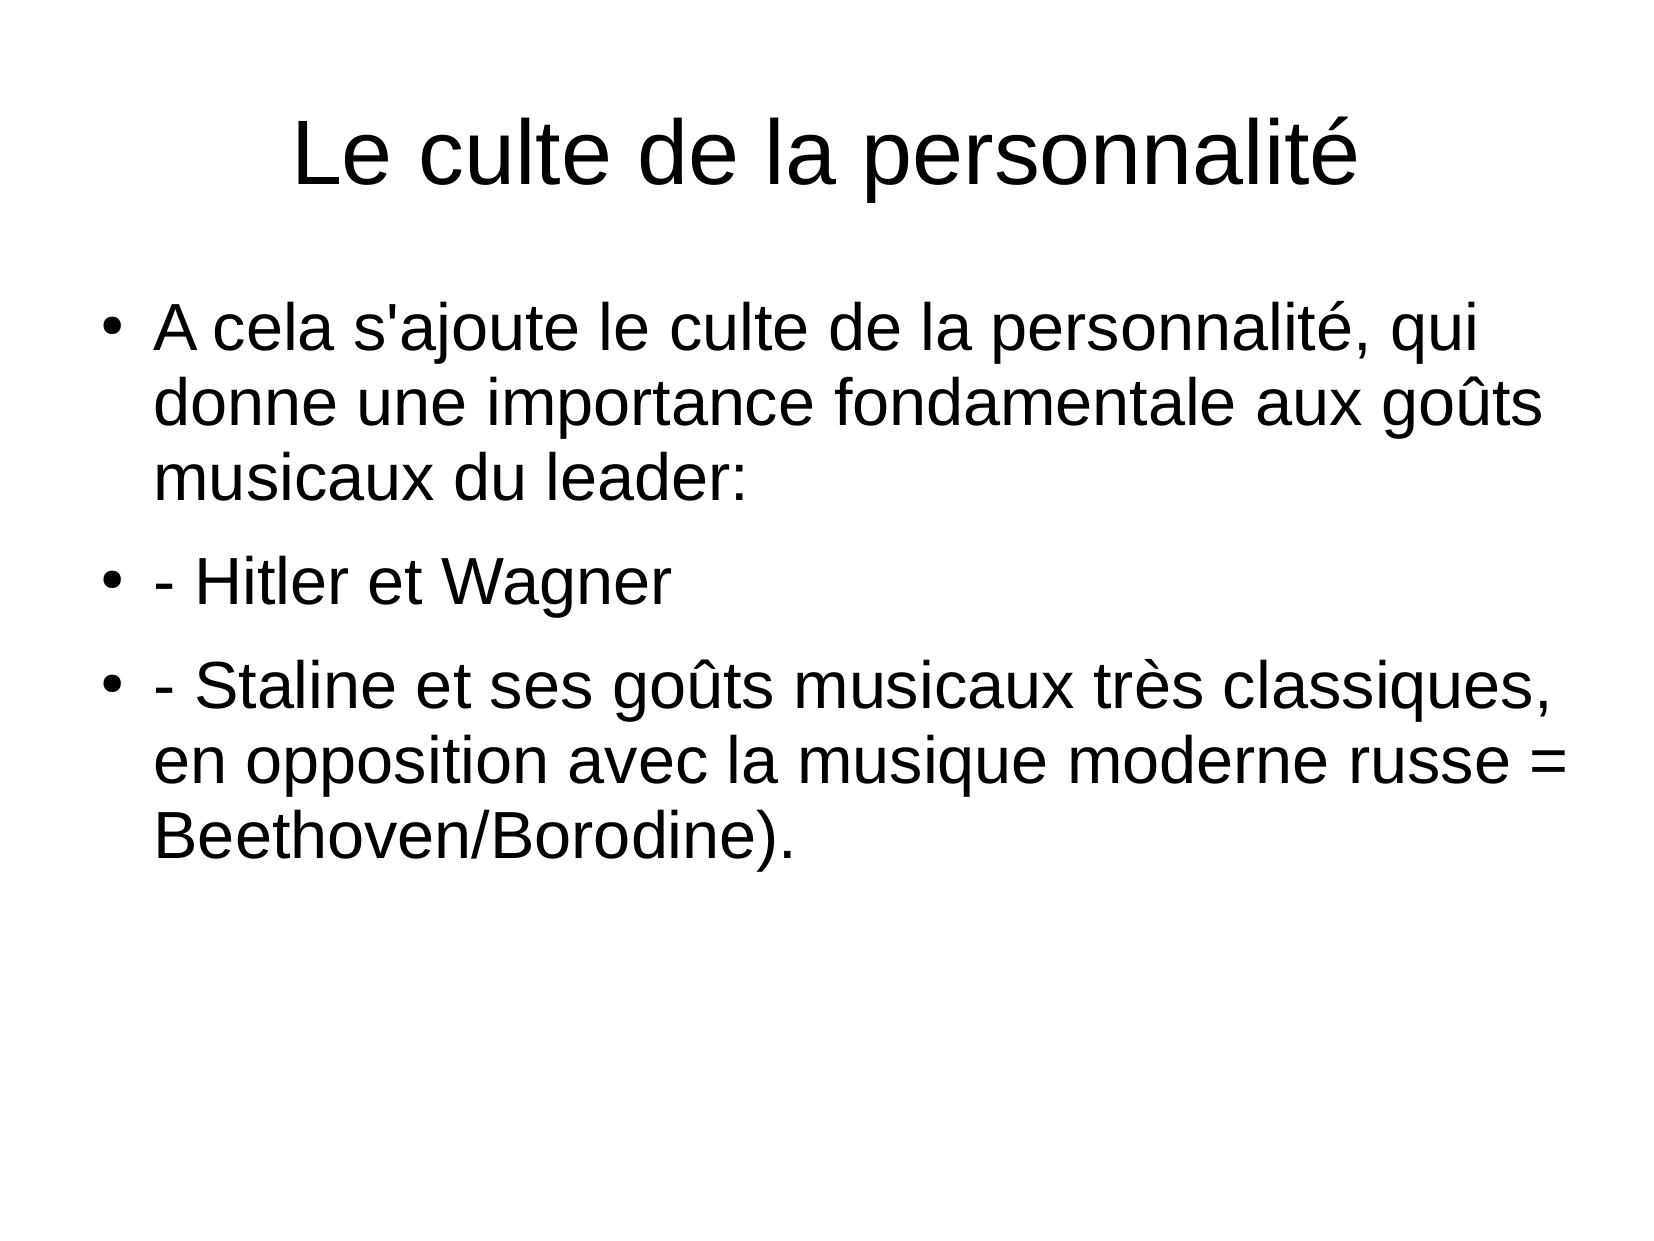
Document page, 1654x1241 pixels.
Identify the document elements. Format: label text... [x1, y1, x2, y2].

title Le culte de la personnalité [82, 49, 1571, 257]
list A cela s'ajoute le culte de la personnalité, qui donne une importance fondamentale aux goûts musicaux du leader: - Hitler et Wagner - Staline et ses goûts musicaux très classiques, en opposition avec la musique moderne russe = Beethoven/Borodine). [82, 290, 1571, 1010]
